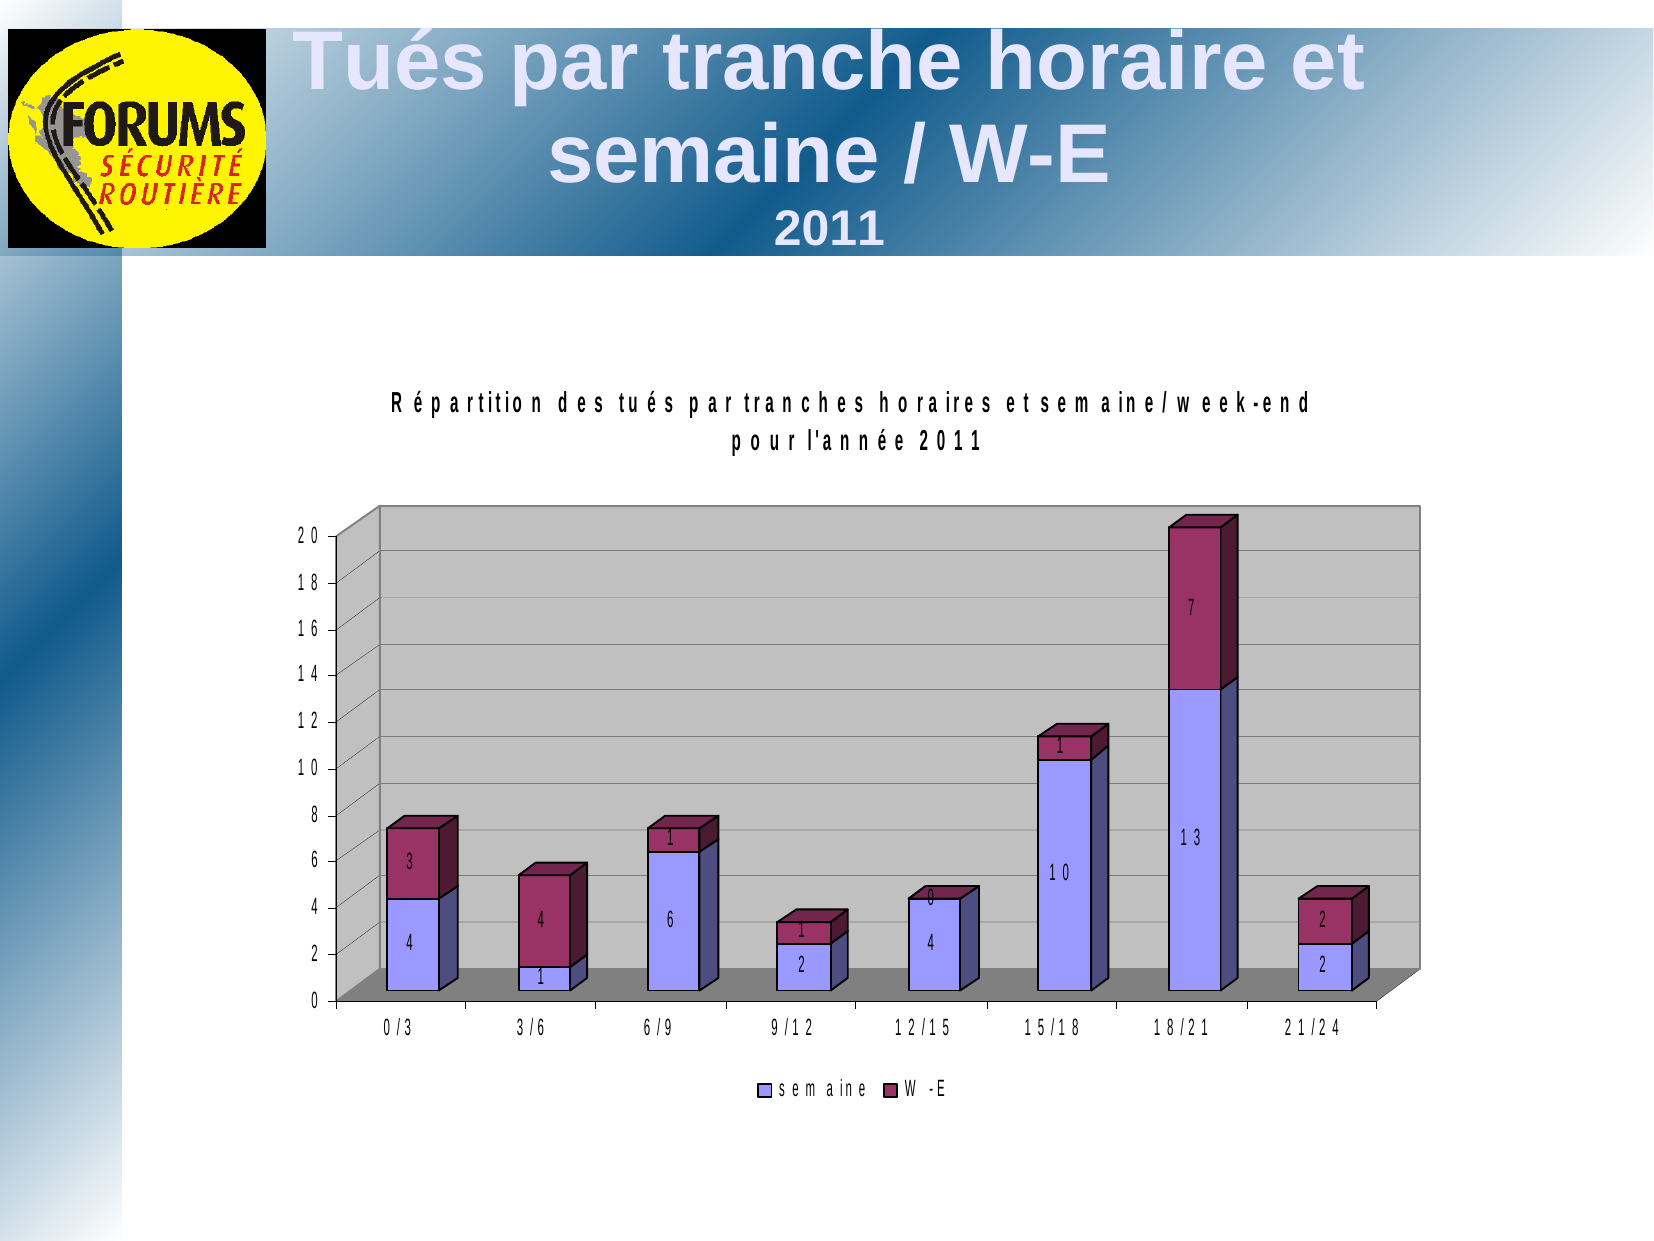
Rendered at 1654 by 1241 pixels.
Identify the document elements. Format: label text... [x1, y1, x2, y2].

title Tués par tranche horaire et semaine / W-E 2011 [123, 0, 1536, 325]
picture [206, 354, 1506, 1123]
picture [8, 29, 266, 249]
